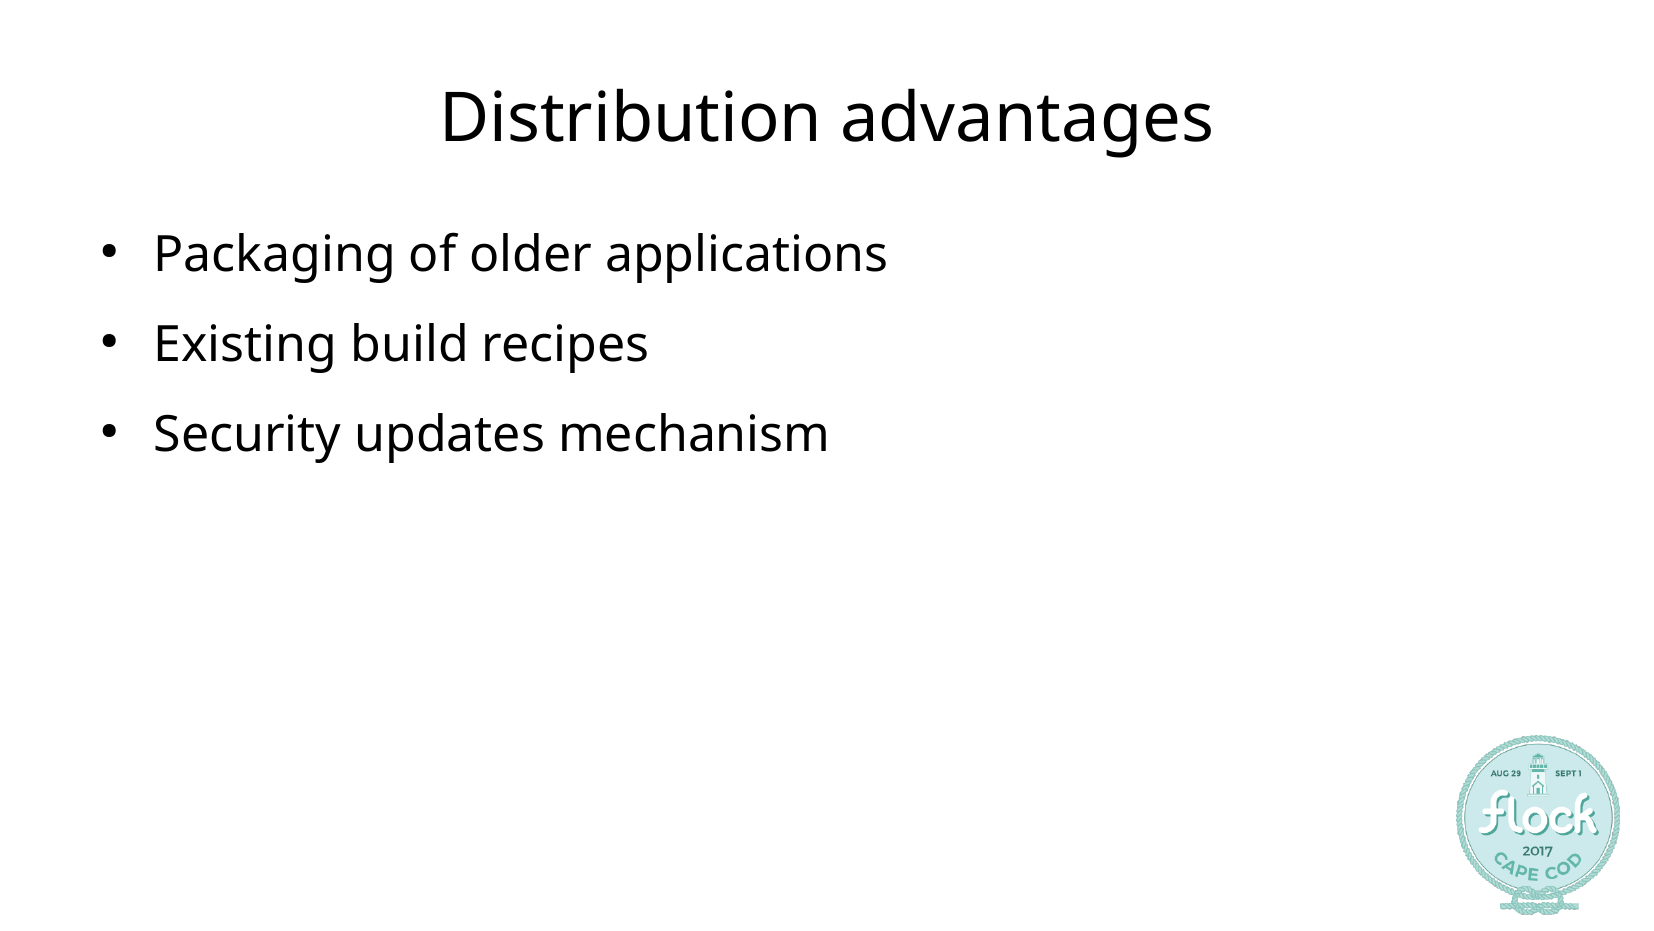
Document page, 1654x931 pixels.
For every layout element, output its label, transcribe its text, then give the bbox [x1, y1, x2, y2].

list Packaging of older applications Existing build recipes Security updates mechanism [82, 217, 1571, 758]
picture [1456, 735, 1620, 915]
title Distribution advantages [82, 37, 1571, 193]
